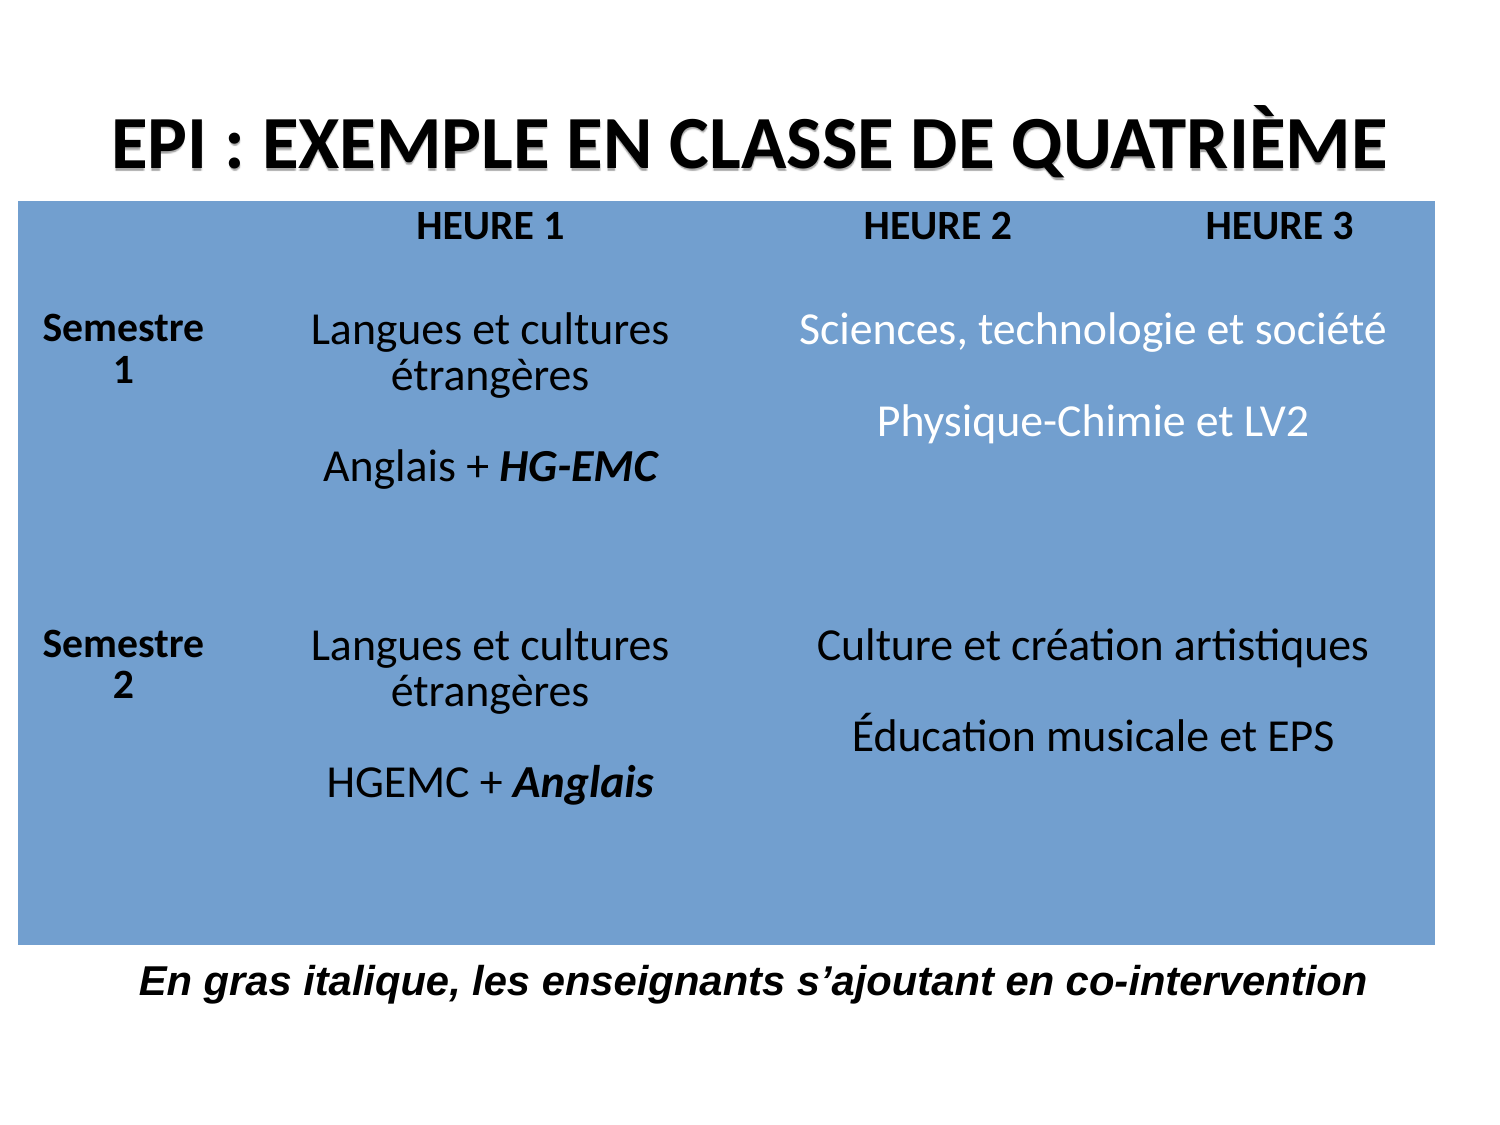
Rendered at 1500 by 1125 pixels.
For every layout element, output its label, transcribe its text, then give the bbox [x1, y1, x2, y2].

table_header HEURE 1 [229, 201, 751, 303]
table_cell Semestre1 [18, 303, 229, 619]
table_header [18, 201, 229, 303]
table_cell Semestre 2 [18, 619, 229, 945]
table_cell Culture et création artistiques Éducation musicale et EPS [751, 619, 1435, 945]
table_cell Langues et cultures étrangères Anglais + HG-EMC [229, 303, 751, 619]
table_header HEURE 3 [1124, 201, 1435, 303]
text_box En gras italique, les enseignants s’ajoutant en co-intervention [123, 946, 1453, 1012]
table_cell Sciences, technologie et société Physique-Chimie et LV2 [751, 303, 1435, 619]
table_header HEURE 2 [751, 201, 1124, 303]
title EPI : EXEMPLE EN CLASSE DE QUATRIÈME [75, 45, 1426, 201]
table_cell Langues et cultures étrangères HGEMC + Anglais [229, 619, 751, 945]
